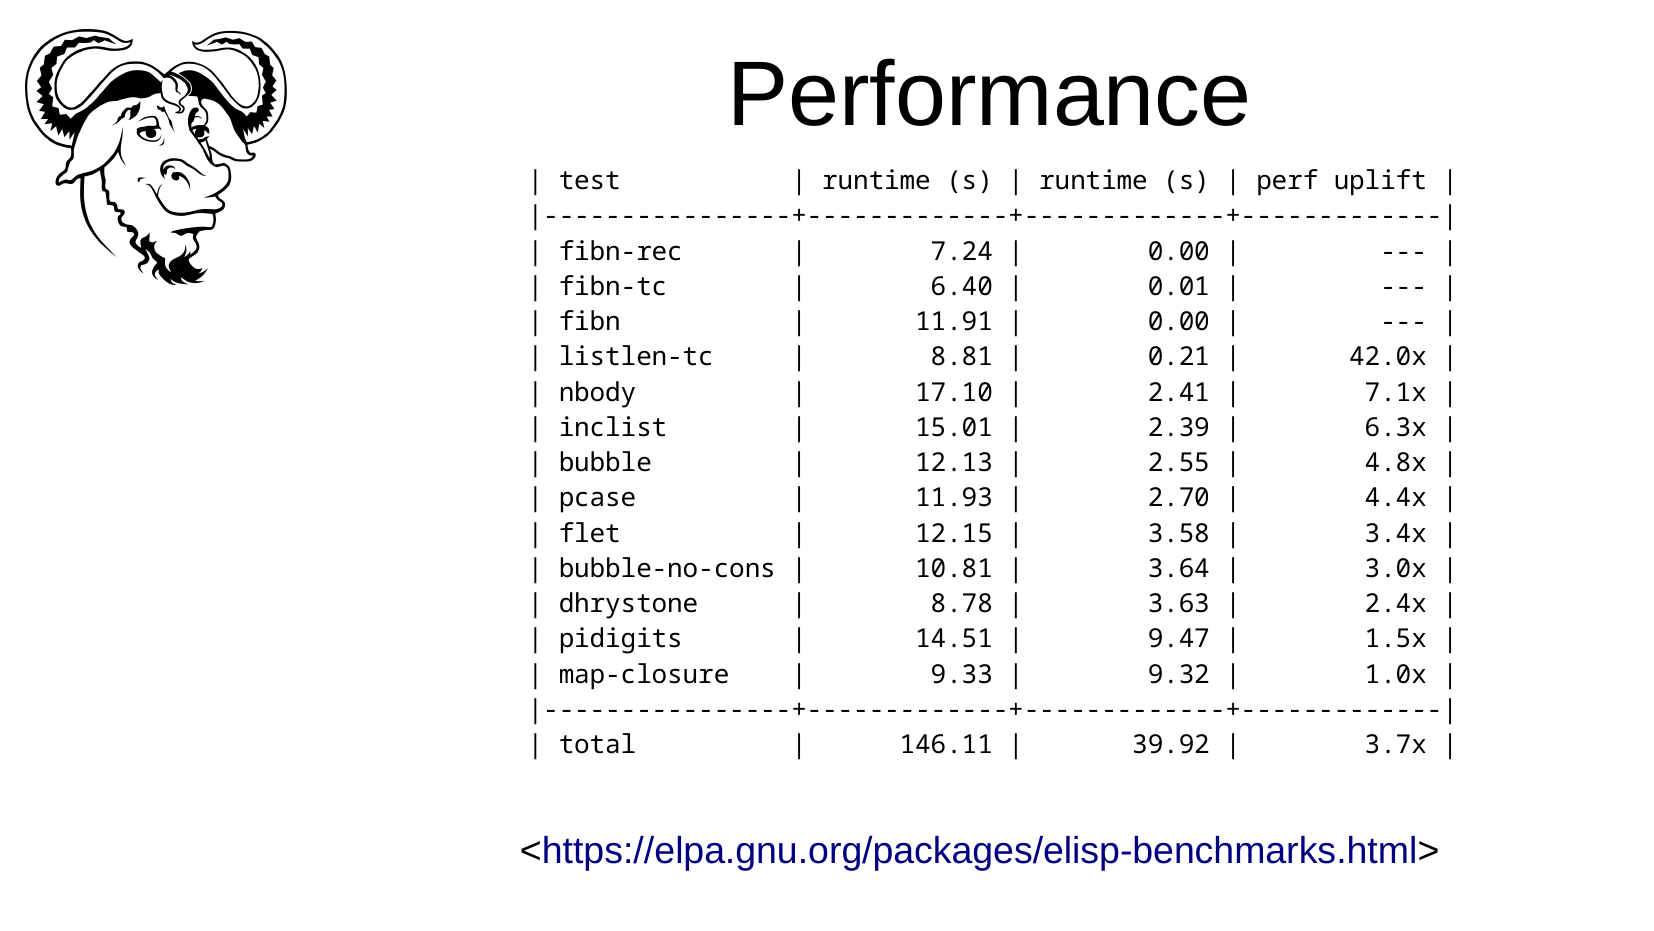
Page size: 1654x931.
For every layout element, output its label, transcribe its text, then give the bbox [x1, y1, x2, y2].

picture [25, 29, 287, 285]
list | test | runtime (s) | runtime (s) | perf uplift | |----------------+-------------+-------------+-------------| | fibn-rec | 7.24 | 0.00 | --- | | fibn-tc | 6.40 | 0.01 | --- | | fibn | 11.91 | 0.00 | --- | | listlen-tc | 8.81 | 0.21 | 42.0x | | nbody | 17.10 | 2.41 | 7.1x | | inclist | 15.01 | 2.39 | 6.3x | | bubble | 12.13 | 2.55 | 4.8x | | pcase | 11.93 | 2.70 | 4.4x | | flet | 12.15 | 3.58 | 3.4x | | bubble-no-cons | 10.81 | 3.64 | 3.0x | | dhrystone | 8.78 | 3.63 | 2.4x | | pidigits | 14.51 | 9.47 | 1.5x | | map-closure | 9.33 | 9.32 | 1.0x | |----------------+-------------+-------------+-------------| | total | 146.11 | 39.92 | 3.7x | [527, 161, 1464, 807]
title Performance [444, 7, 1536, 181]
text_box <https://elpa.gnu.org/packages/elisp-benchmarks.html> [505, 822, 1455, 922]
